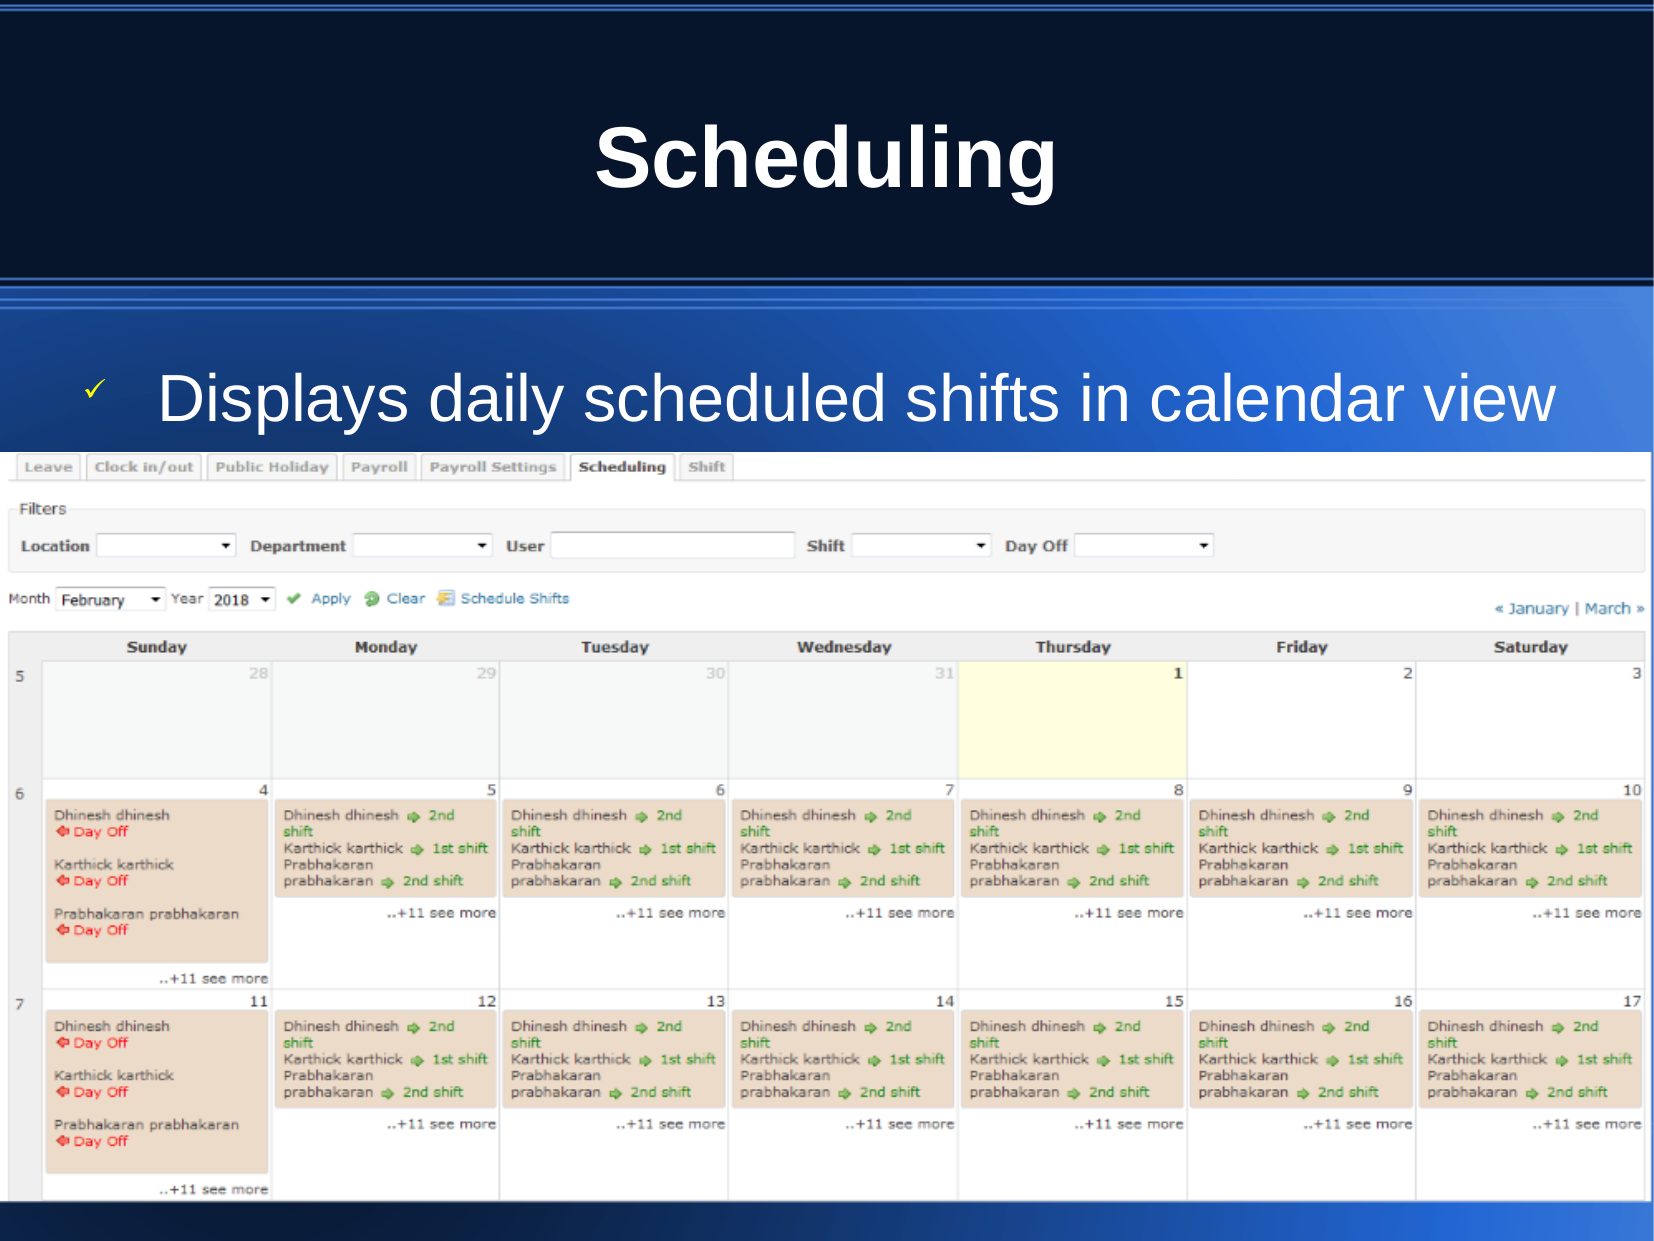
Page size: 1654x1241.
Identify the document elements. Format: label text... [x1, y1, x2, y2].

list Displays daily scheduled shifts in calendar view [82, 355, 1571, 452]
title Scheduling [82, 49, 1571, 257]
picture [0, 0, 1654, 1241]
